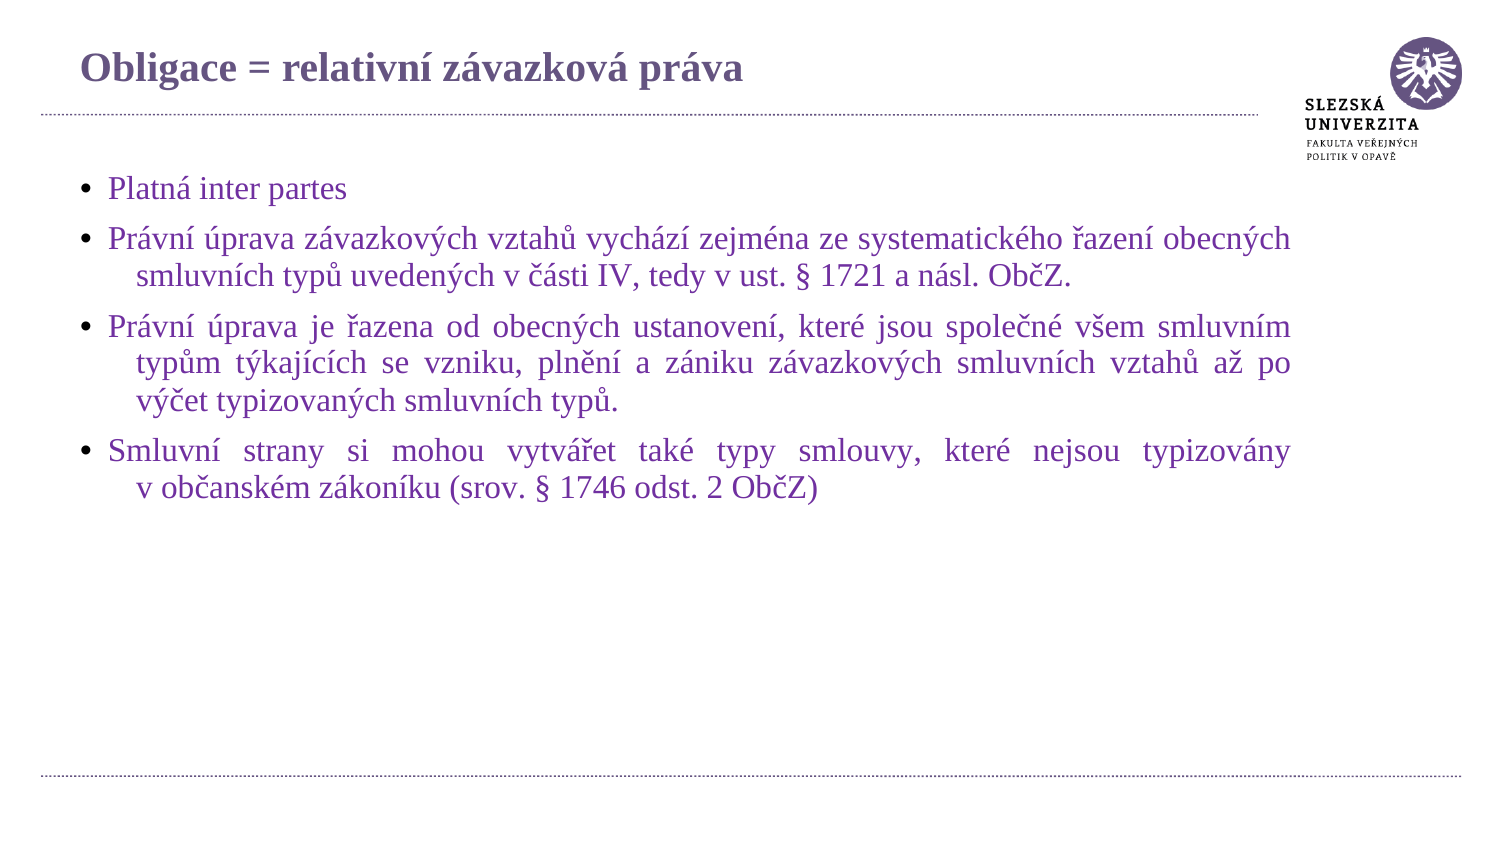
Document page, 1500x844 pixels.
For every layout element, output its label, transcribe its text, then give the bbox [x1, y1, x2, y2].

title Obligace = relativní závazková práva [64, 32, 1281, 116]
text_box Platná inter partes Právní úprava závazkových vztahů vychází zejména ze systematického řazení obecných smluvních typů uvedených v části IV, tedy v ust. § 1721 a násl. ObčZ. Právní úprava je řazena od obecných ustanovení, které jsou společné všem smluvním typům týkajících se vzniku, plnění a zániku závazkových smluvních vztahů až po výčet typizovaných smluvních typů. Smluvní strany si mohou vytvářet také typy smlouvy, které nejsou typizovány v občanském zákoníku (srov. § 1746 odst. 2 ObčZ) [64, 161, 1309, 753]
